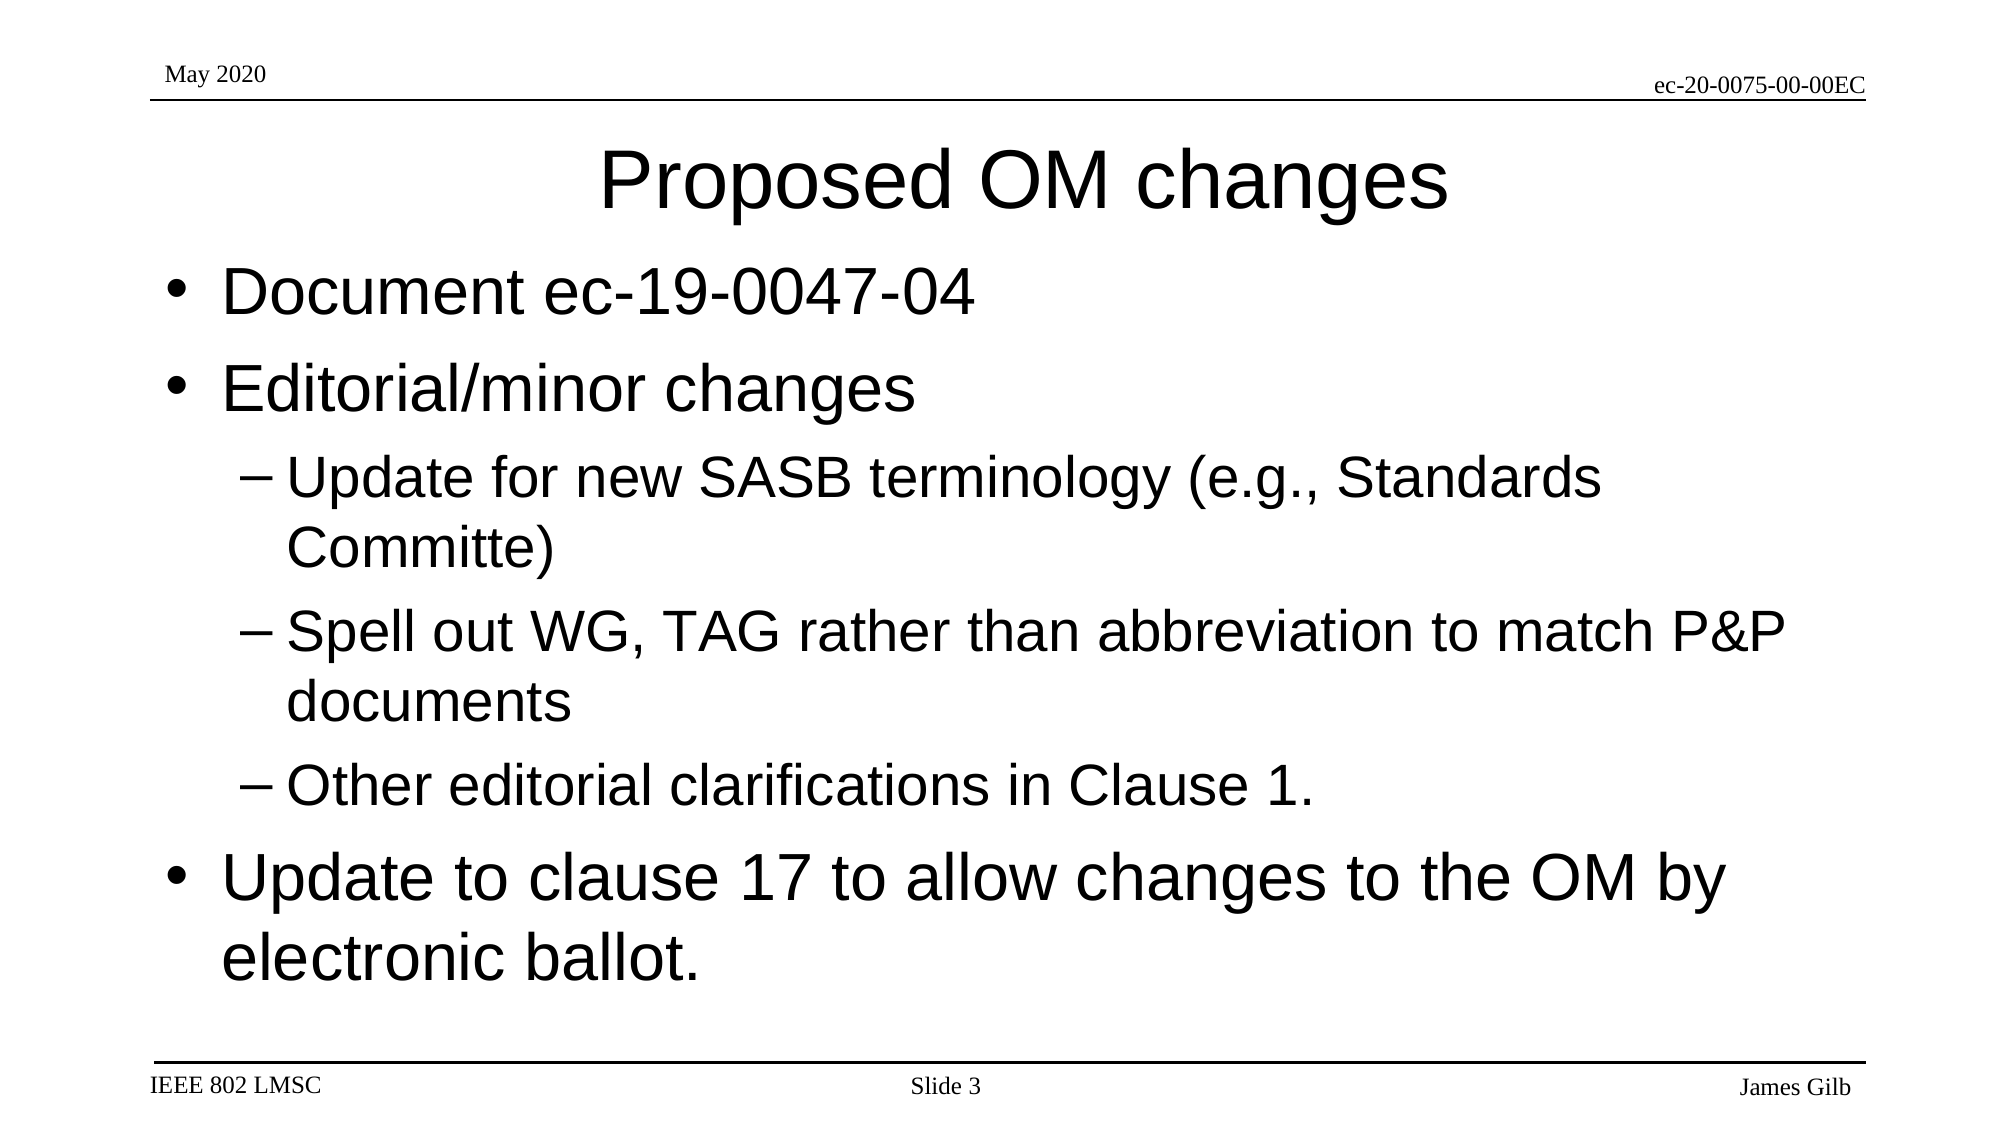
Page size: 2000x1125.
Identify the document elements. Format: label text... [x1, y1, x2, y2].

title Proposed OM changes [149, 112, 1900, 238]
list Document ec-19-0047-04 Editorial/minor changes Update for new SASB terminology (e.g., Standards Committe) Spell out WG, TAG rather than abbreviation to match P&P documents Other editorial clarifications in Clause 1. Update to clause 17 to allow changes to the OM by electronic ballot. [149, 239, 1900, 1051]
